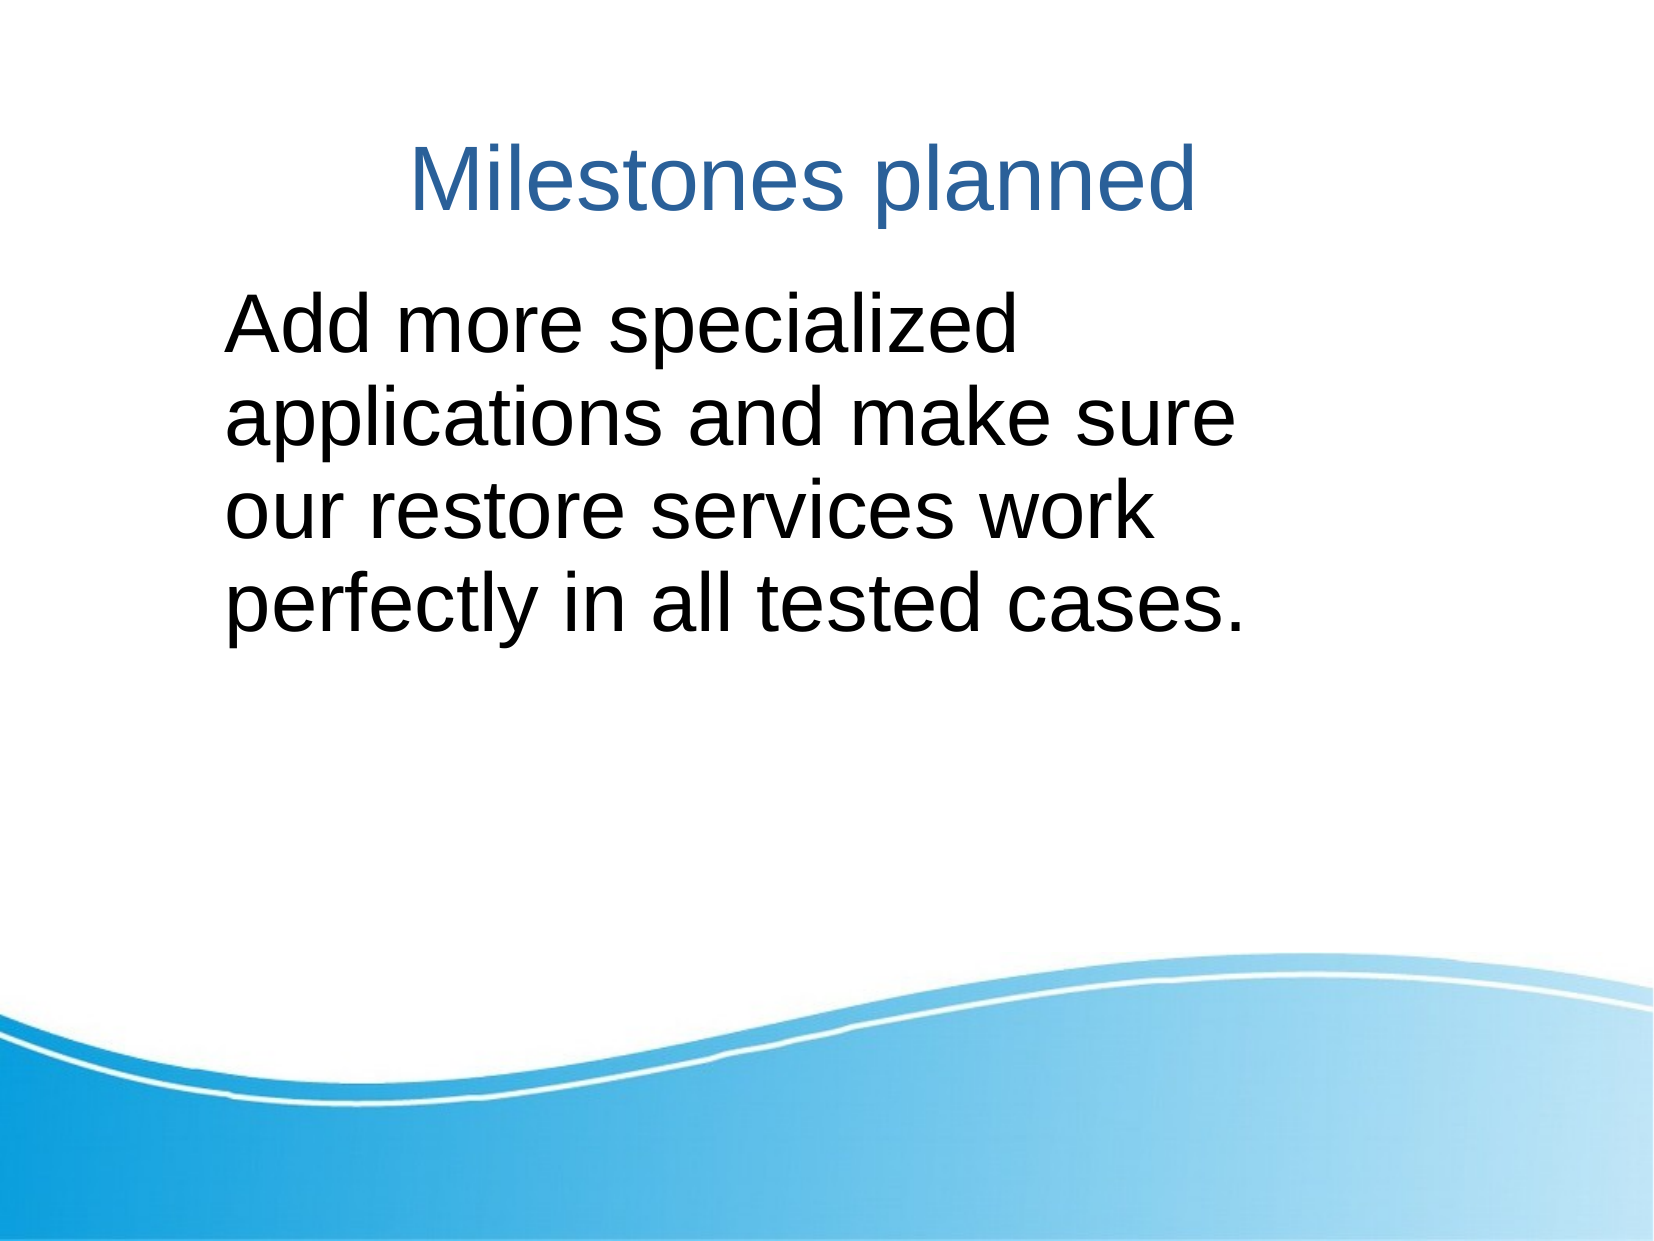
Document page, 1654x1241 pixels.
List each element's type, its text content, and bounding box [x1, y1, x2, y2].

picture [0, 952, 1654, 1241]
title Milestones planned [60, 75, 1549, 283]
text_box Add more specialized applications and make sure our restore services work perfectly in all tested cases. [210, 270, 1366, 956]
